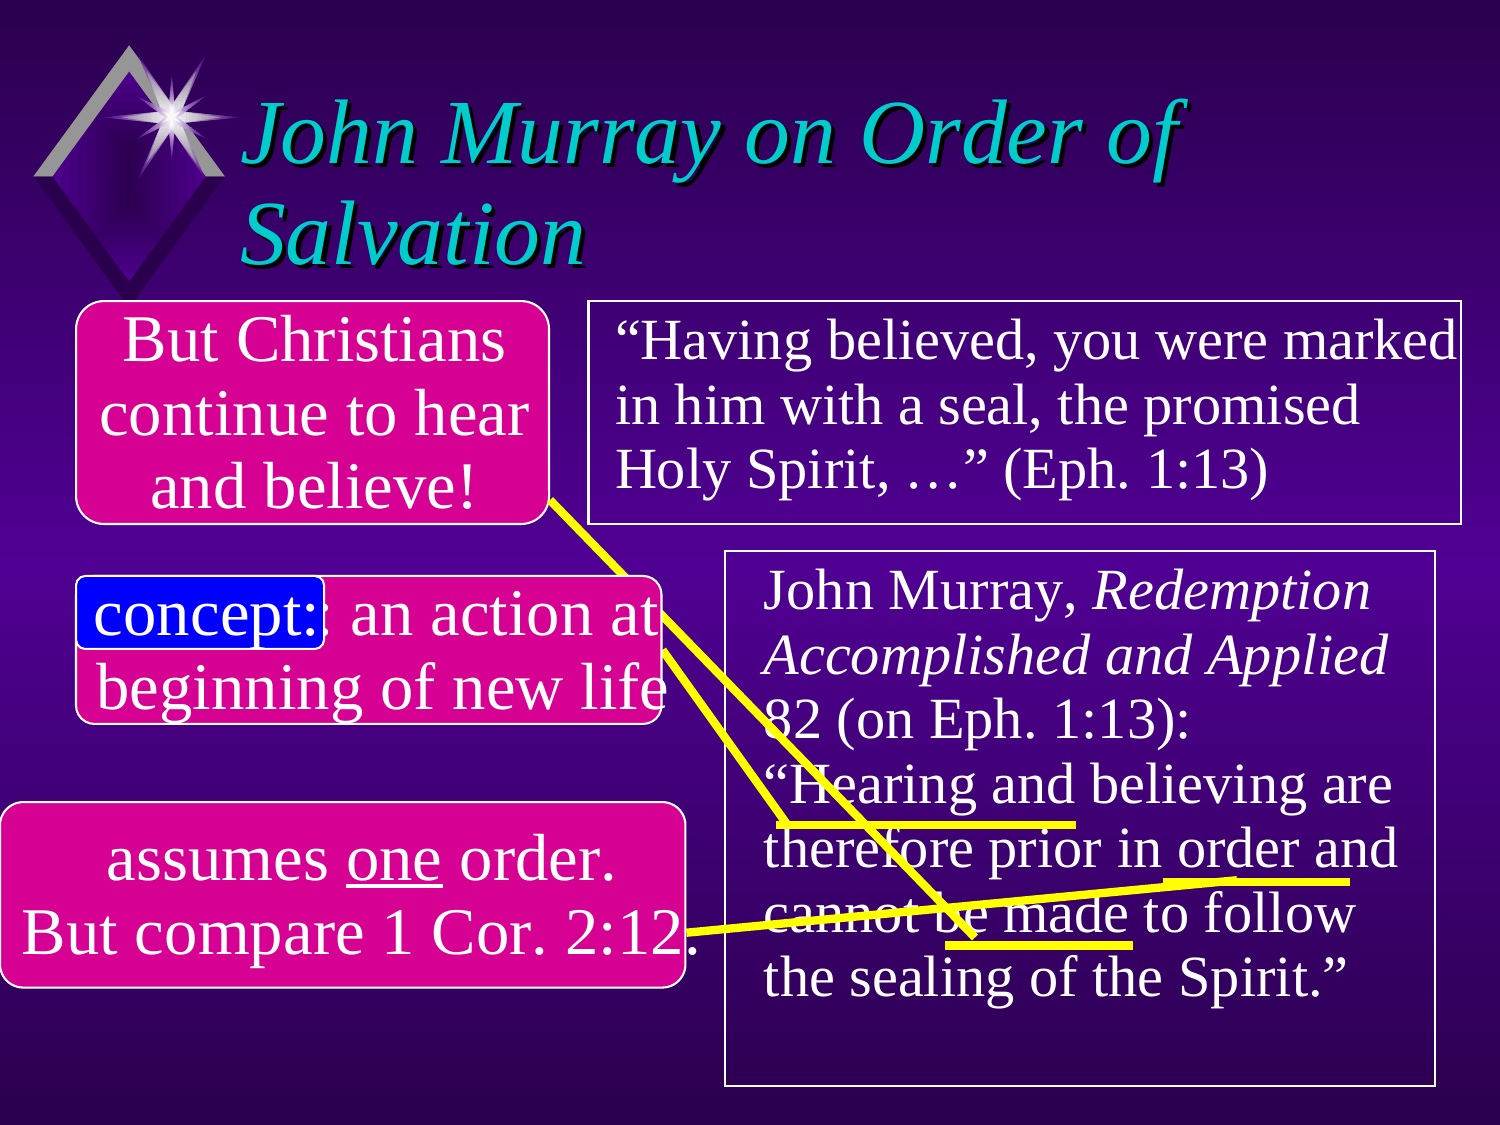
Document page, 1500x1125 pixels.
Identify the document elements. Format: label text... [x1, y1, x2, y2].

title John Murray on Order of Salvation [224, 73, 1388, 293]
text_box assumes one order. But compare 1 Cor. 2:12. [0, 802, 686, 988]
text_box John Murray, Redemption Accomplished and Applied 82 (on Eph. 1:13): “Hearing and believing are therefore prior in order and cannot be made to follow the sealing of the Spirit.” [748, 552, 1424, 1017]
text_box John Murray, Redemption Accomplished and Applied 82 (on Eph. 1:13): “Hearing and believing are therefore prior in order and cannot be made to follow the sealing of the Spirit.” [748, 711, 855, 821]
text_box concept: [259, 607, 274, 633]
text_box concept: [76, 575, 325, 649]
text_box But Christians continue to hear and believe! [76, 301, 550, 524]
text_box concept: an action at beginning of new life [76, 575, 662, 724]
text_box “Having believed, you were marked in him with a seal, the promised Holy Spirit, …” (Eph. 1:13) [599, 299, 1475, 509]
text_box John Murray, Redemption Accomplished and Applied 82 (on Eph. 1:13): “Hearing and believing are therefore prior in order and cannot be made to follow the sealing of the Spirit.” [748, 779, 935, 922]
